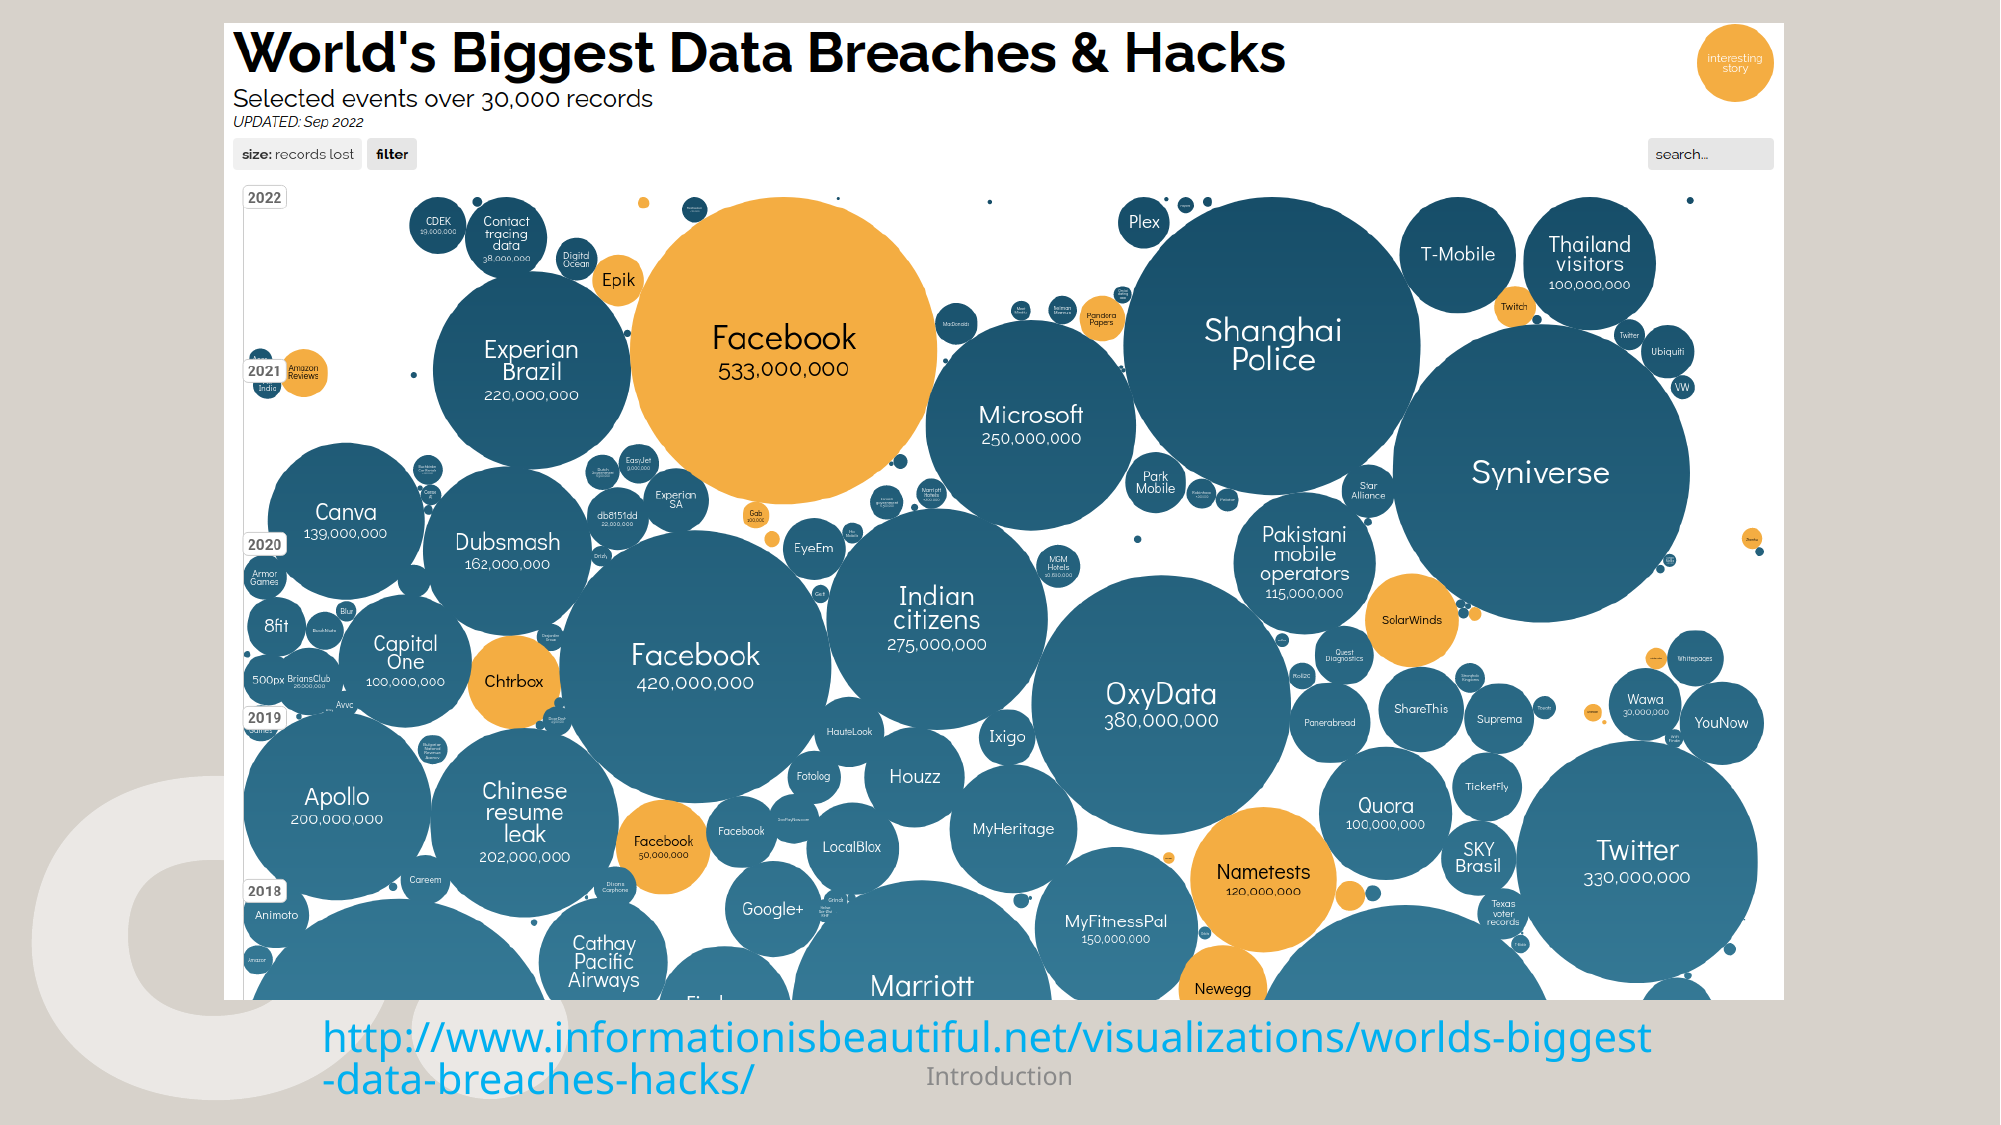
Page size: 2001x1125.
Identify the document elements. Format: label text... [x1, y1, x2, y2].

picture [224, 23, 1784, 1000]
text_box http://www.informationisbeautiful.net/visualizations/worlds-biggest-data-breaches-hacks/ [307, 1003, 1674, 1120]
